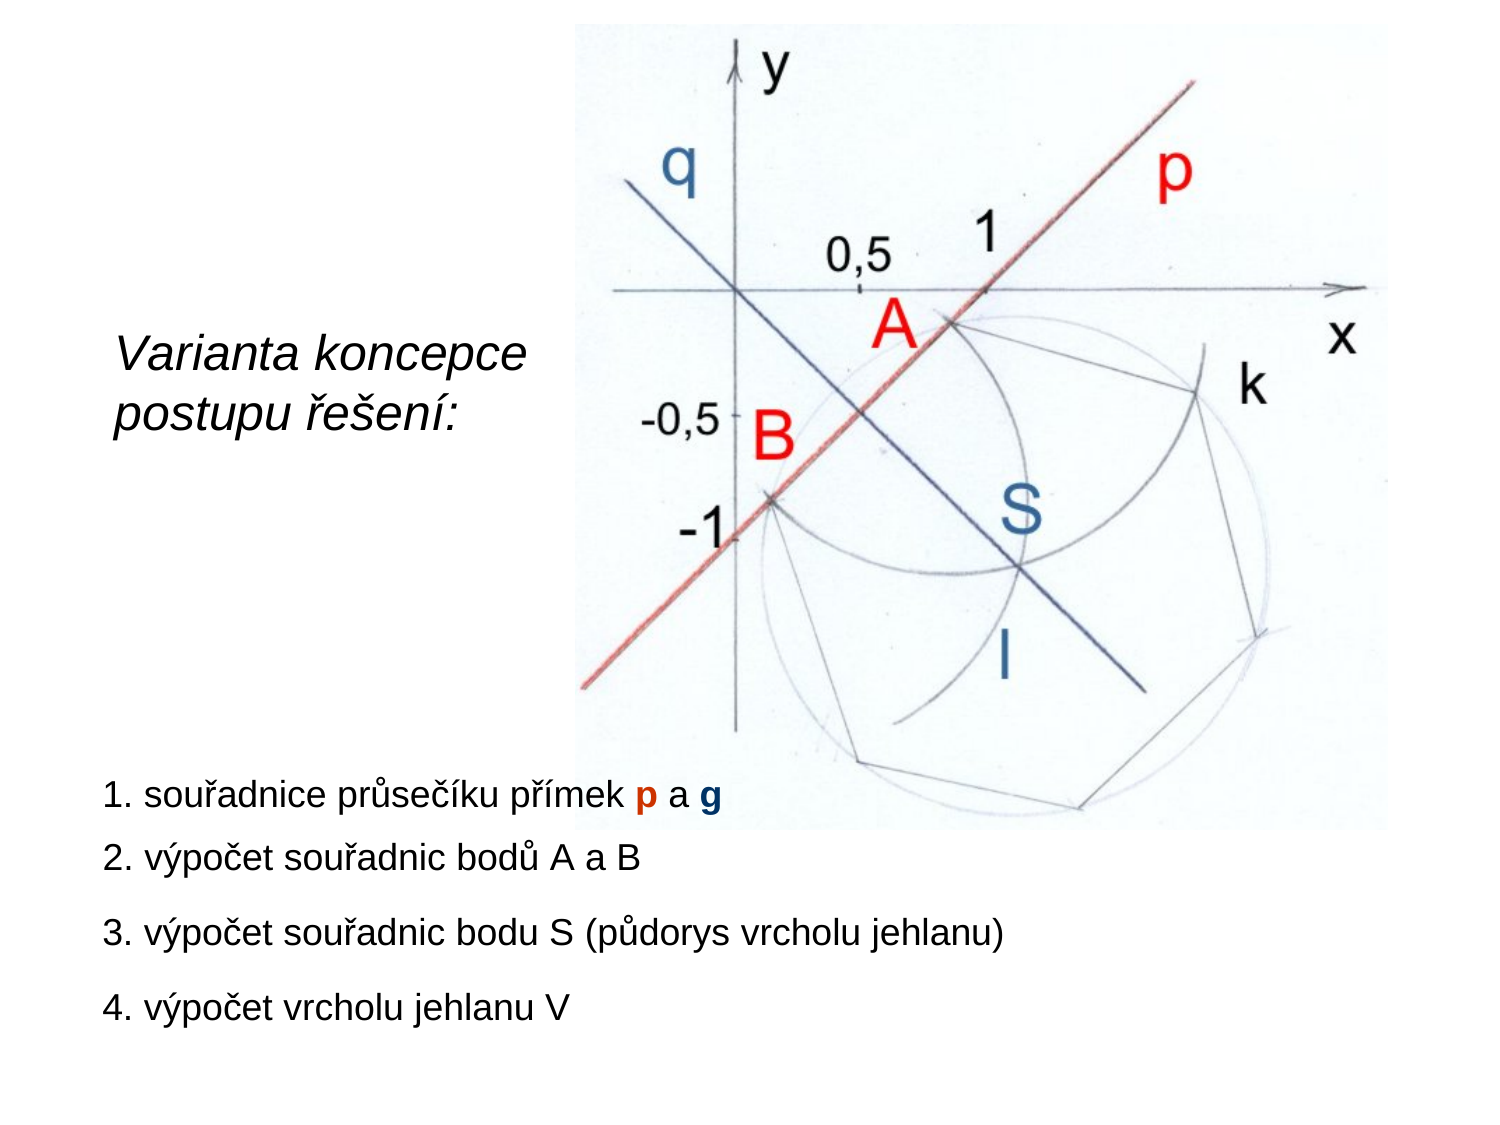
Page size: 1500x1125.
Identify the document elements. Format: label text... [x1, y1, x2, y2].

text_box 4. výpočet vrcholu jehlanu V [87, 974, 700, 1036]
picture [575, 24, 1388, 830]
text_box Varianta koncepce postupu řešení: [99, 312, 563, 448]
text_box 1. souřadnice průsečíku přímek p a g [87, 762, 775, 823]
text_box 2. výpočet souřadnic bodů A a B [87, 824, 657, 886]
text_box 3. výpočet souřadnic bodu S (půdorys vrcholu jehlanu) [87, 899, 1051, 961]
